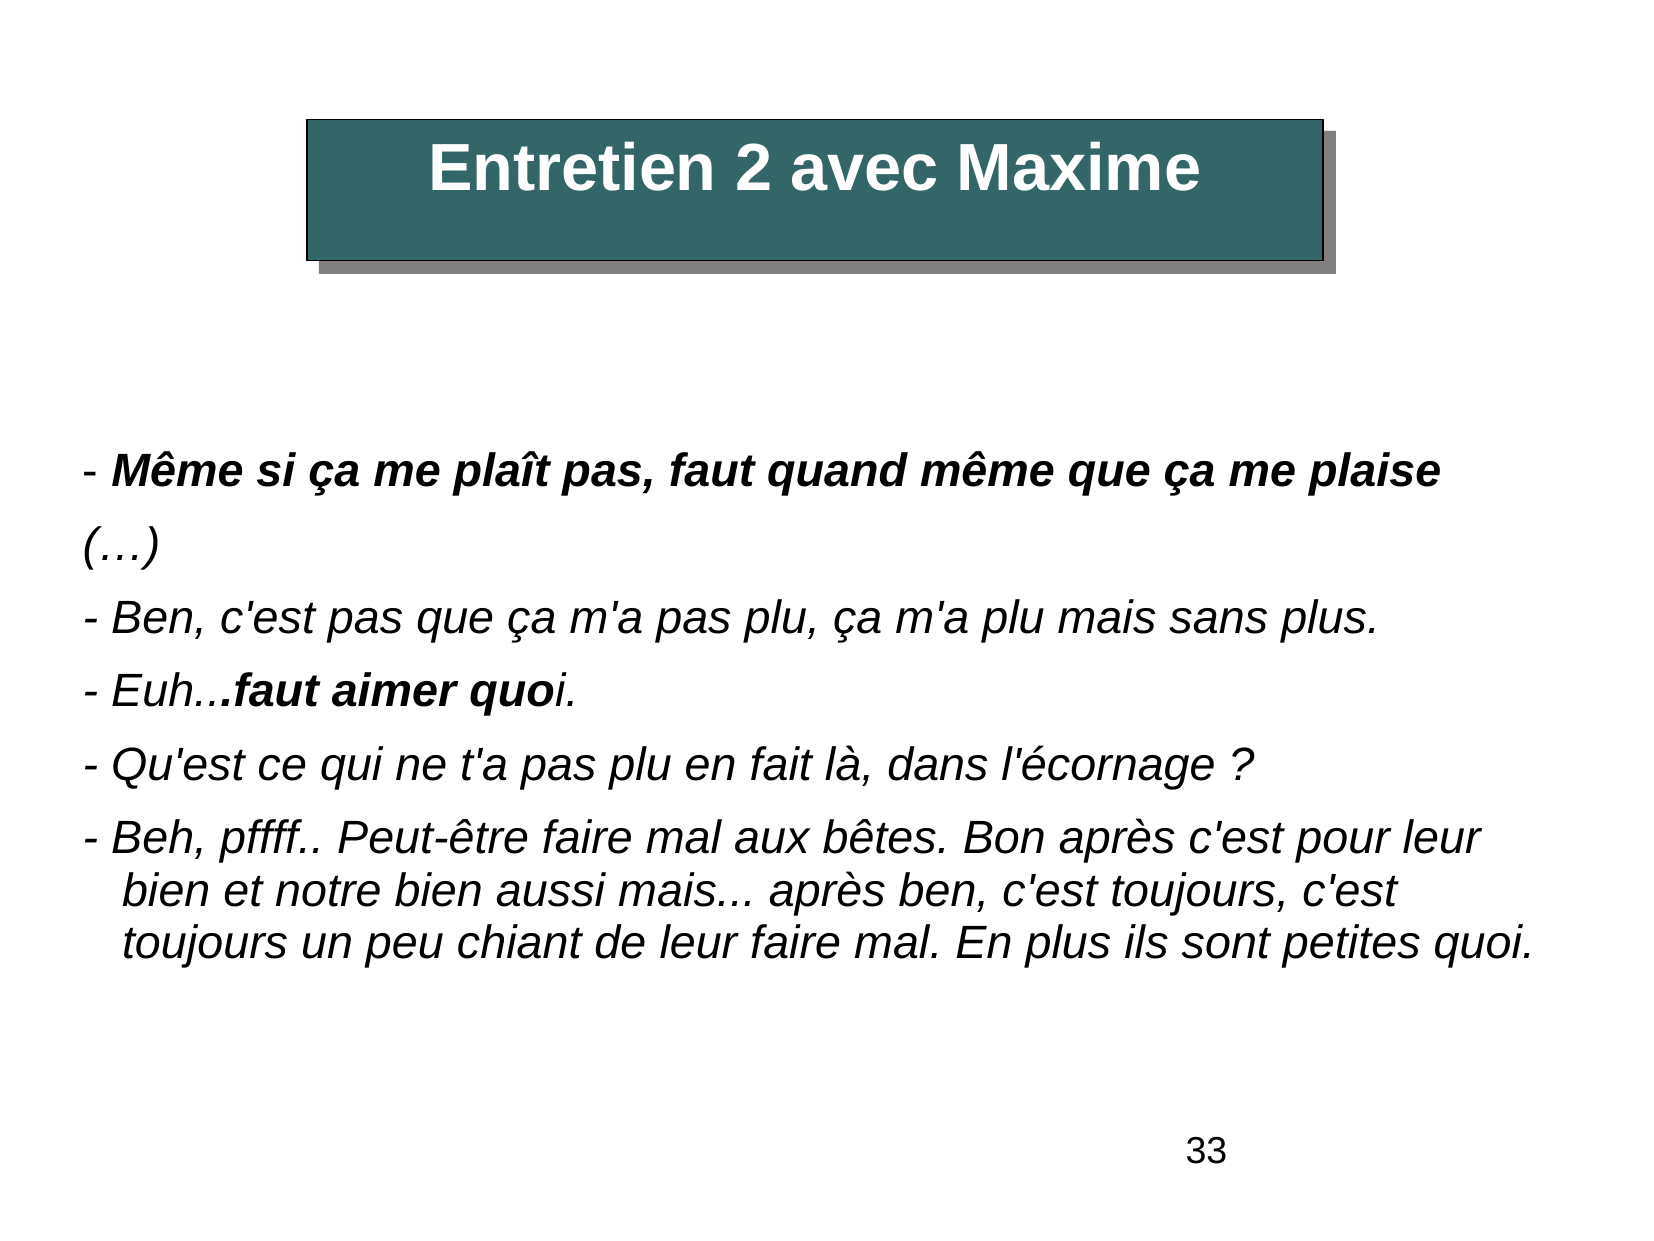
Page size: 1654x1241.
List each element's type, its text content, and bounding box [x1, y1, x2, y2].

list - Même si ça me plaît pas, faut quand même que ça me plaise (…) - Ben, c'est pas que ça m'a pas plu, ça m'a plu mais sans plus. - Euh...faut aimer quoi. - Qu'est ce qui ne t'a pas plu en fait là, dans l'écornage ? - Beh, pffff.. Peut-être faire mal aux bêtes. Bon après c'est pour leur bien et notre bien aussi mais... après ben, c'est toujours, c'est toujours un peu chiant de leur faire mal. En plus ils sont petites quoi. [82, 290, 1538, 1010]
text_box Entretien 2 avec Maxime [307, 119, 1323, 261]
